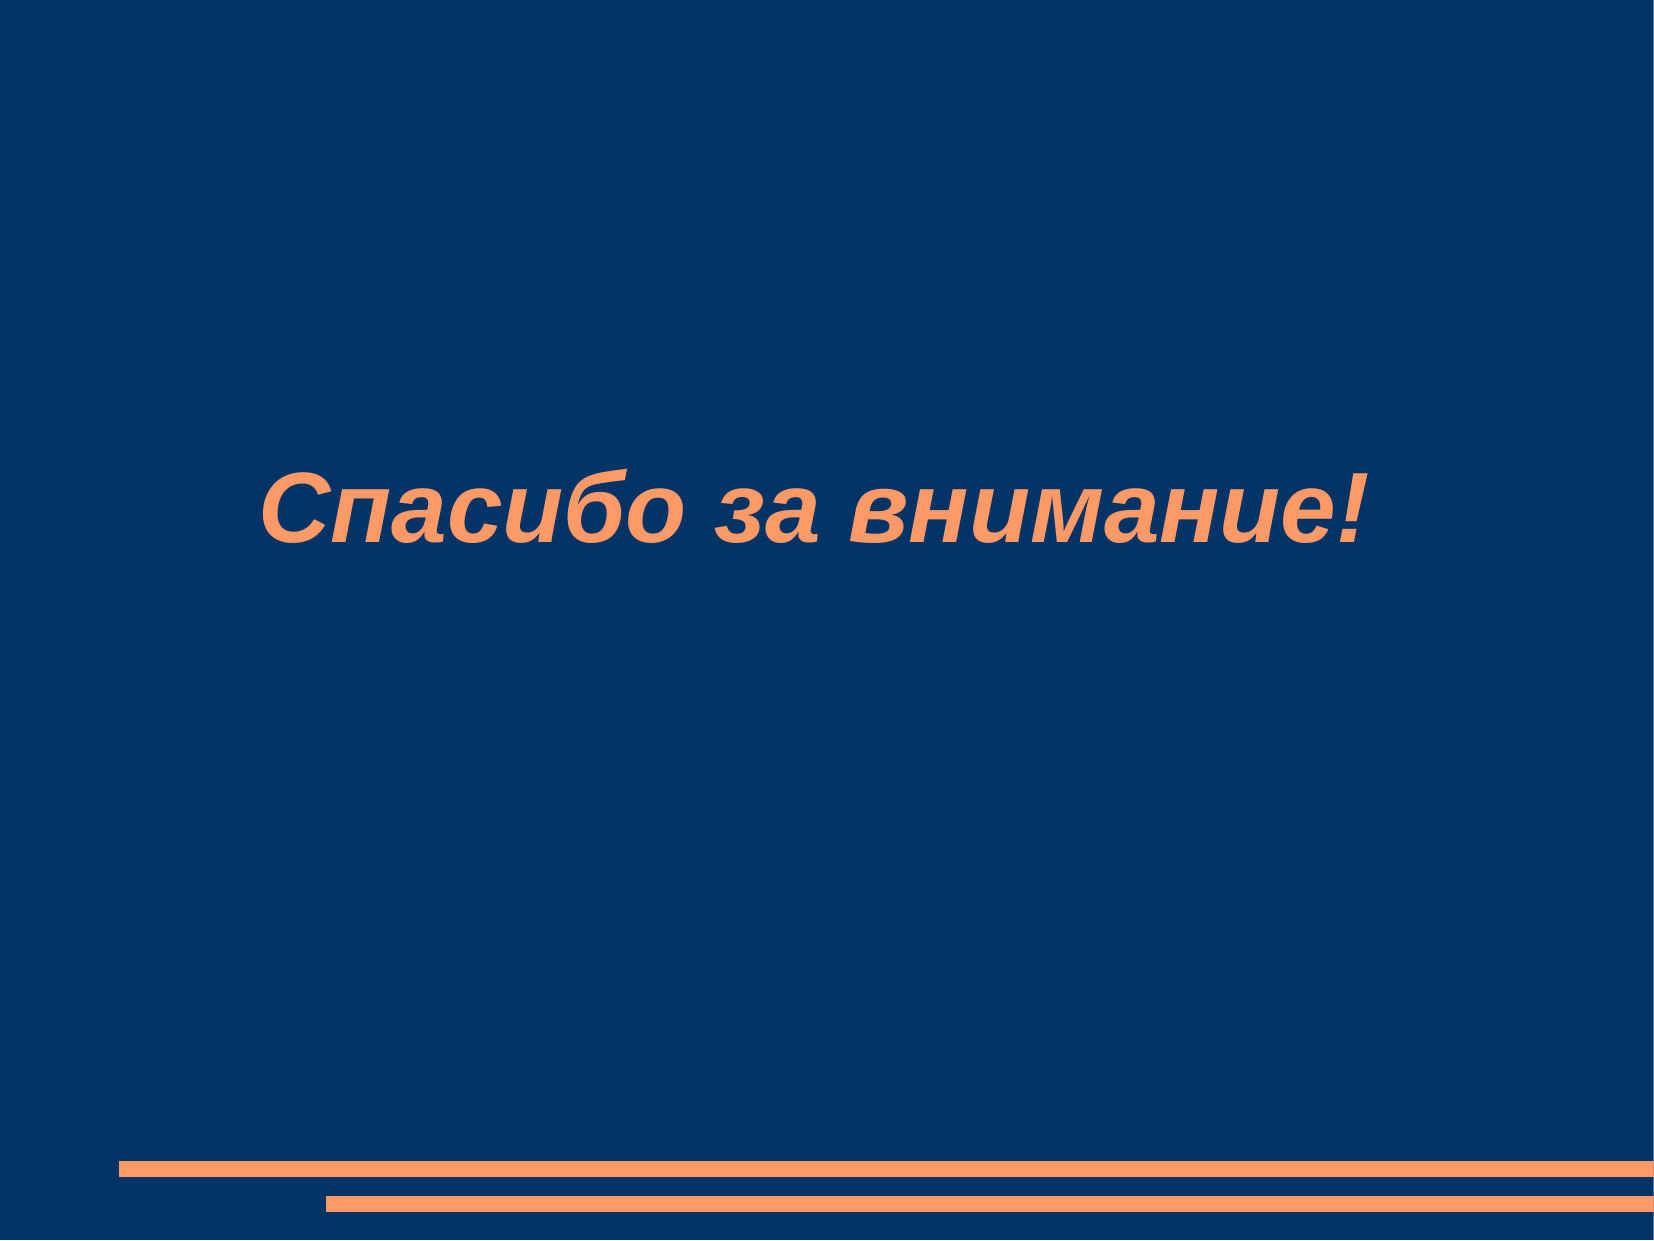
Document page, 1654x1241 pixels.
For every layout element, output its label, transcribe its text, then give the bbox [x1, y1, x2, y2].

title Спасибо за внимание! [64, 295, 1565, 709]
